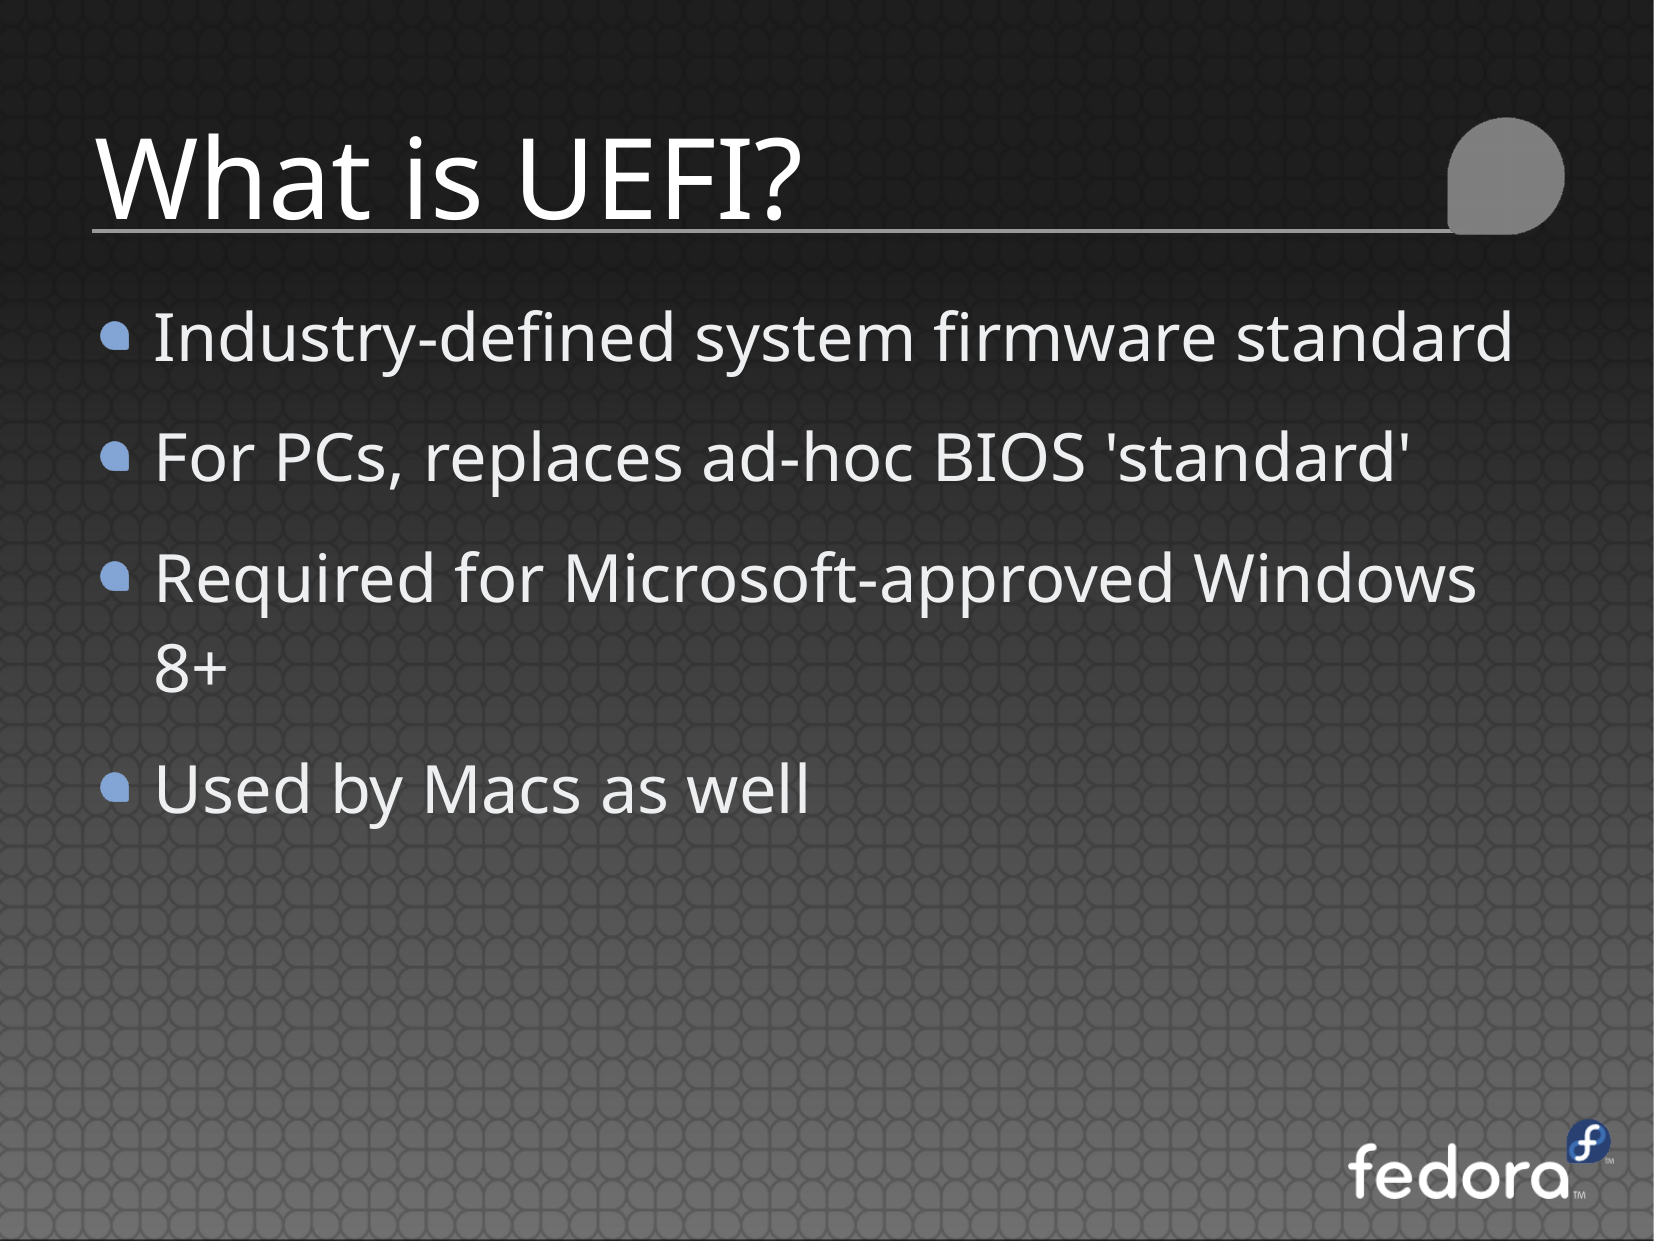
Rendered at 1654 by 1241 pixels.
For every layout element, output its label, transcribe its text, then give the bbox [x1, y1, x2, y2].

picture [0, 0, 1654, 1241]
list Industry-defined system firmware standard For PCs, replaces ad-hoc BIOS 'standard' Required for Microsoft-approved Windows 8+ Used by Macs as well [82, 290, 1571, 1094]
title What is UEFI? [94, 100, 1426, 251]
